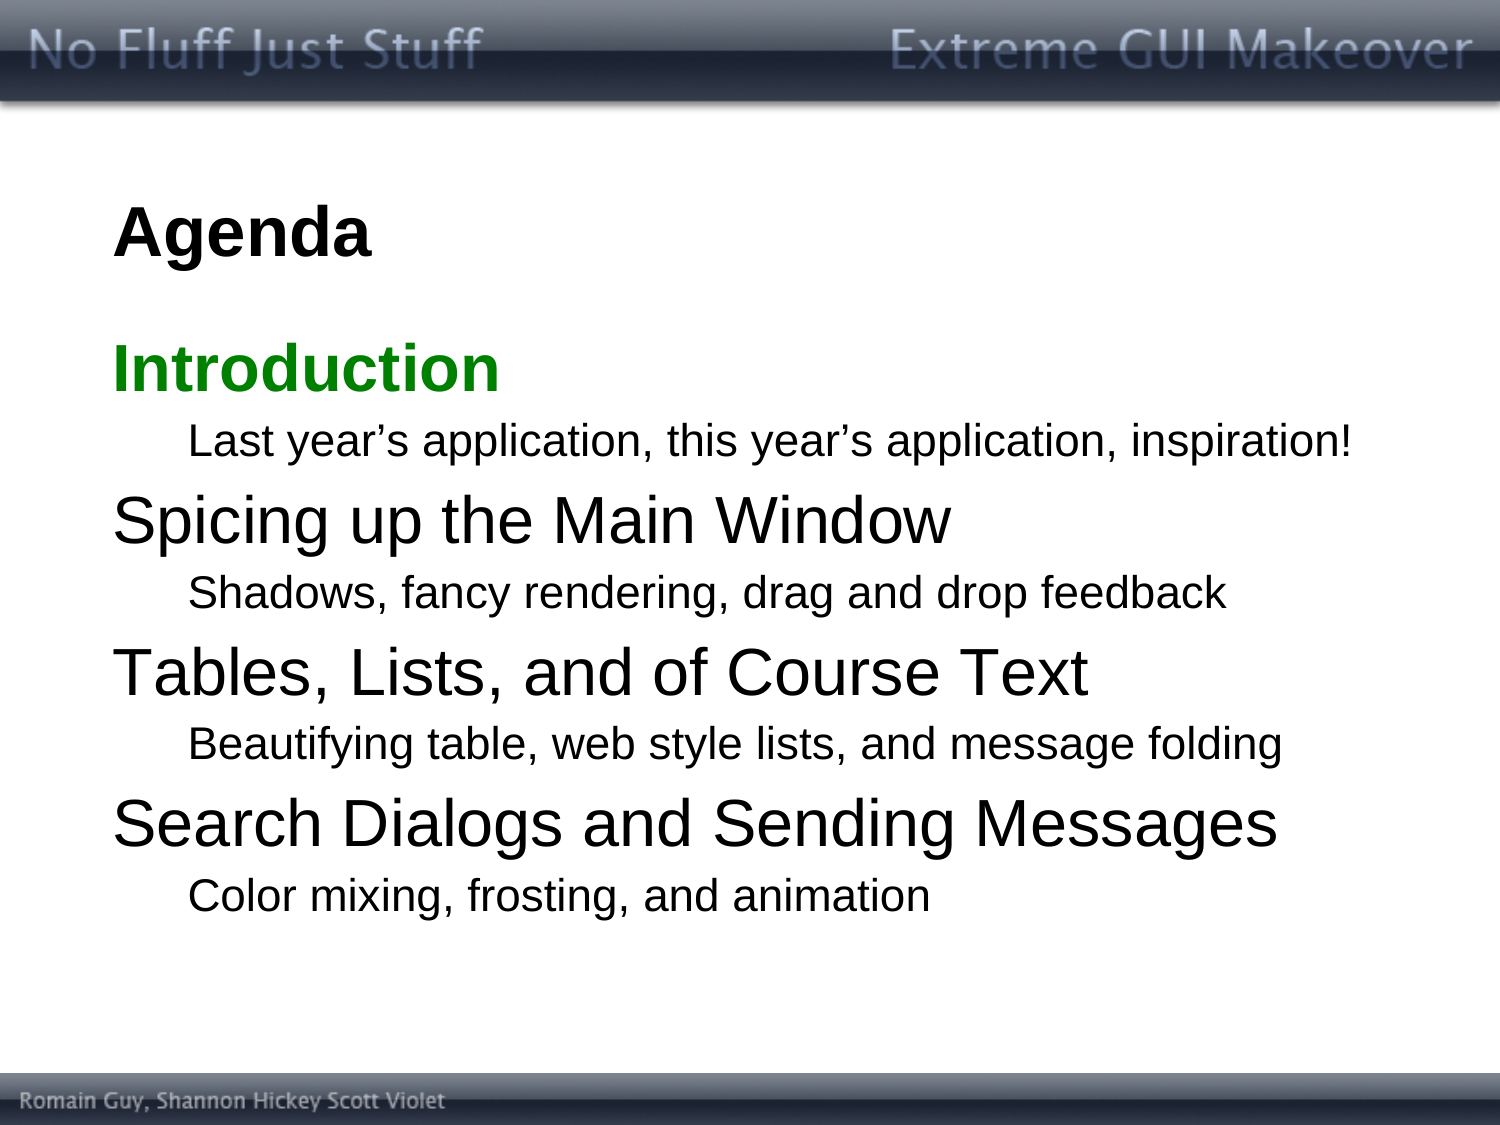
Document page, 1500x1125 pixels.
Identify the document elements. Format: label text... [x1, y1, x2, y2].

list Introduction Last year’s application, this year’s application, inspiration! Spicing up the Main Window Shadows, fancy rendering, drag and drop feedback Tables, Lists, and of Course Text Beautifying table, web style lists, and message folding Search Dialogs and Sending Messages Color mixing, frosting, and animation [112, 337, 1463, 1030]
title Agenda [112, 119, 1417, 270]
picture [0, 0, 1500, 114]
picture [0, 1073, 1500, 1125]
